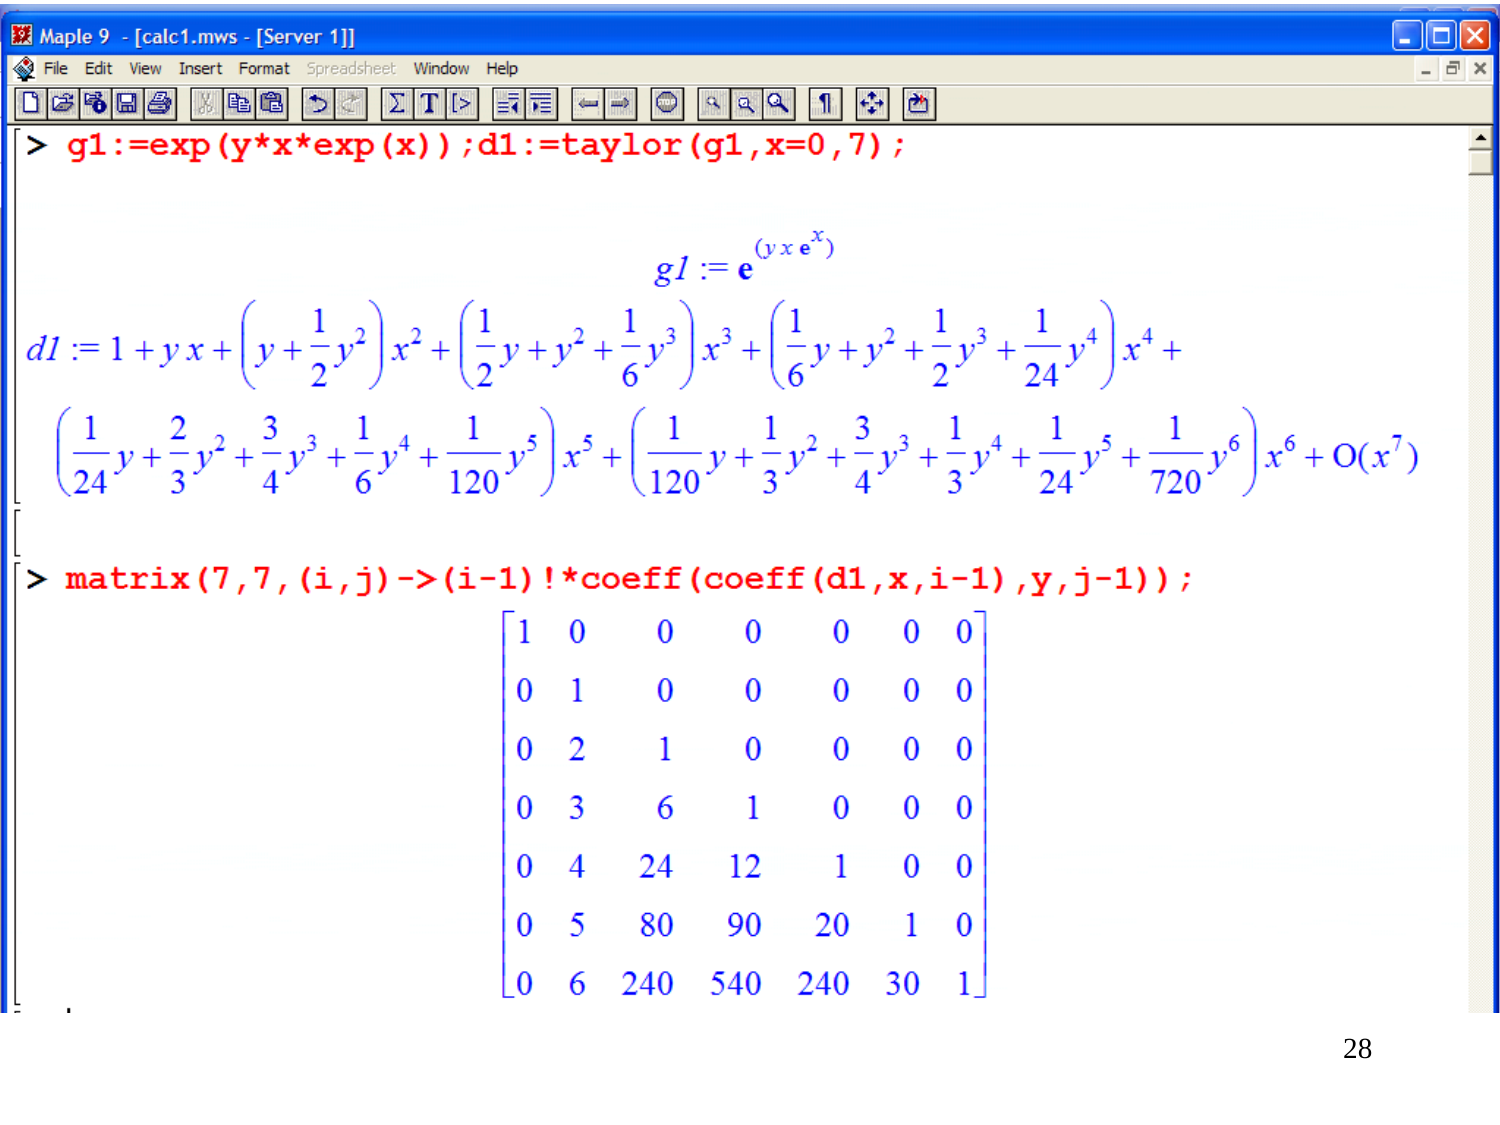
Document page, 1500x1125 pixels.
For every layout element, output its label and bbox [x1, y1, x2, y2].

picture [0, 4, 1500, 1013]
